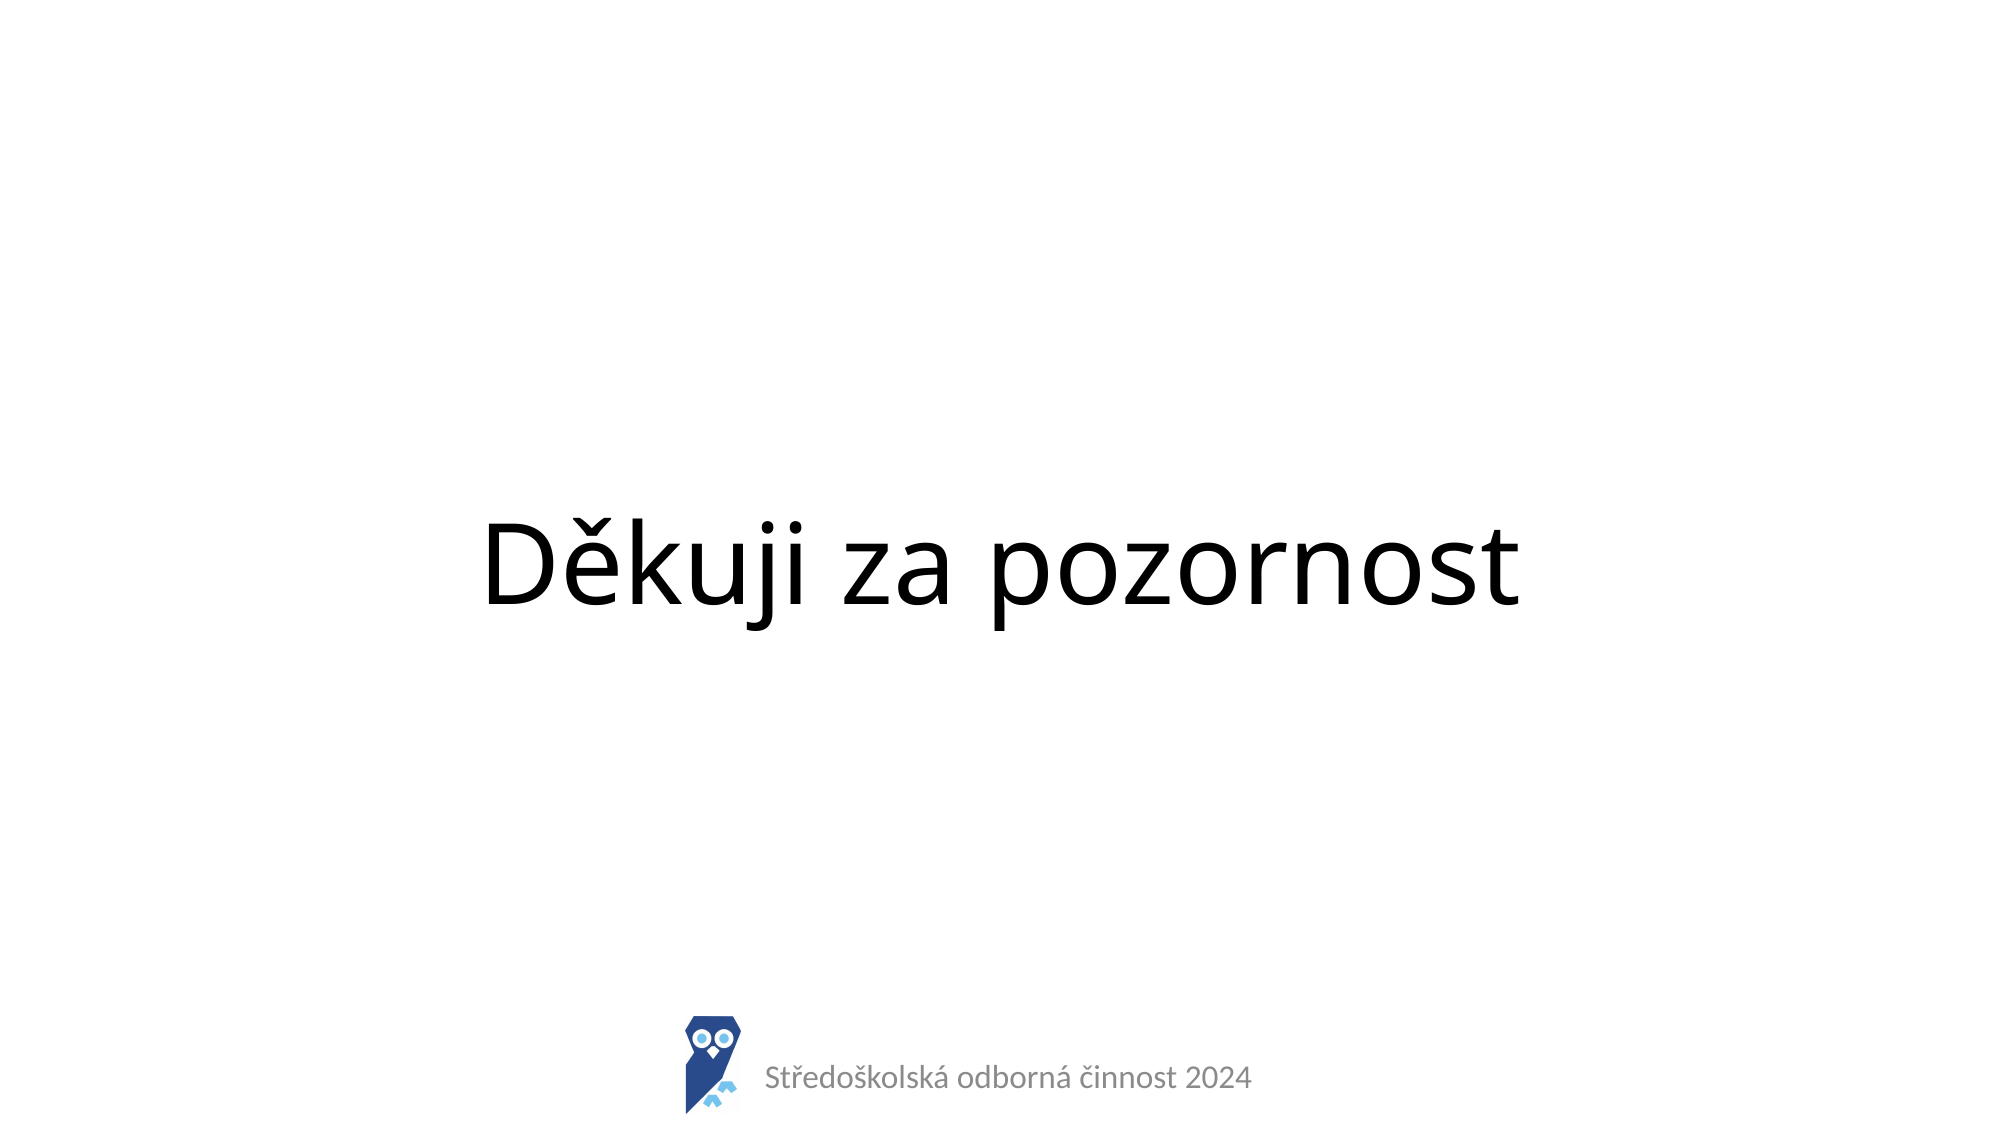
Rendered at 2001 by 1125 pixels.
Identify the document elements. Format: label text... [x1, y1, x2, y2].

picture [685, 1034, 741, 1114]
footer Středoškolská odborná činnost 2024 [748, 1044, 1269, 1105]
subtitle Děkuji za pozornost [137, 88, 1863, 1034]
